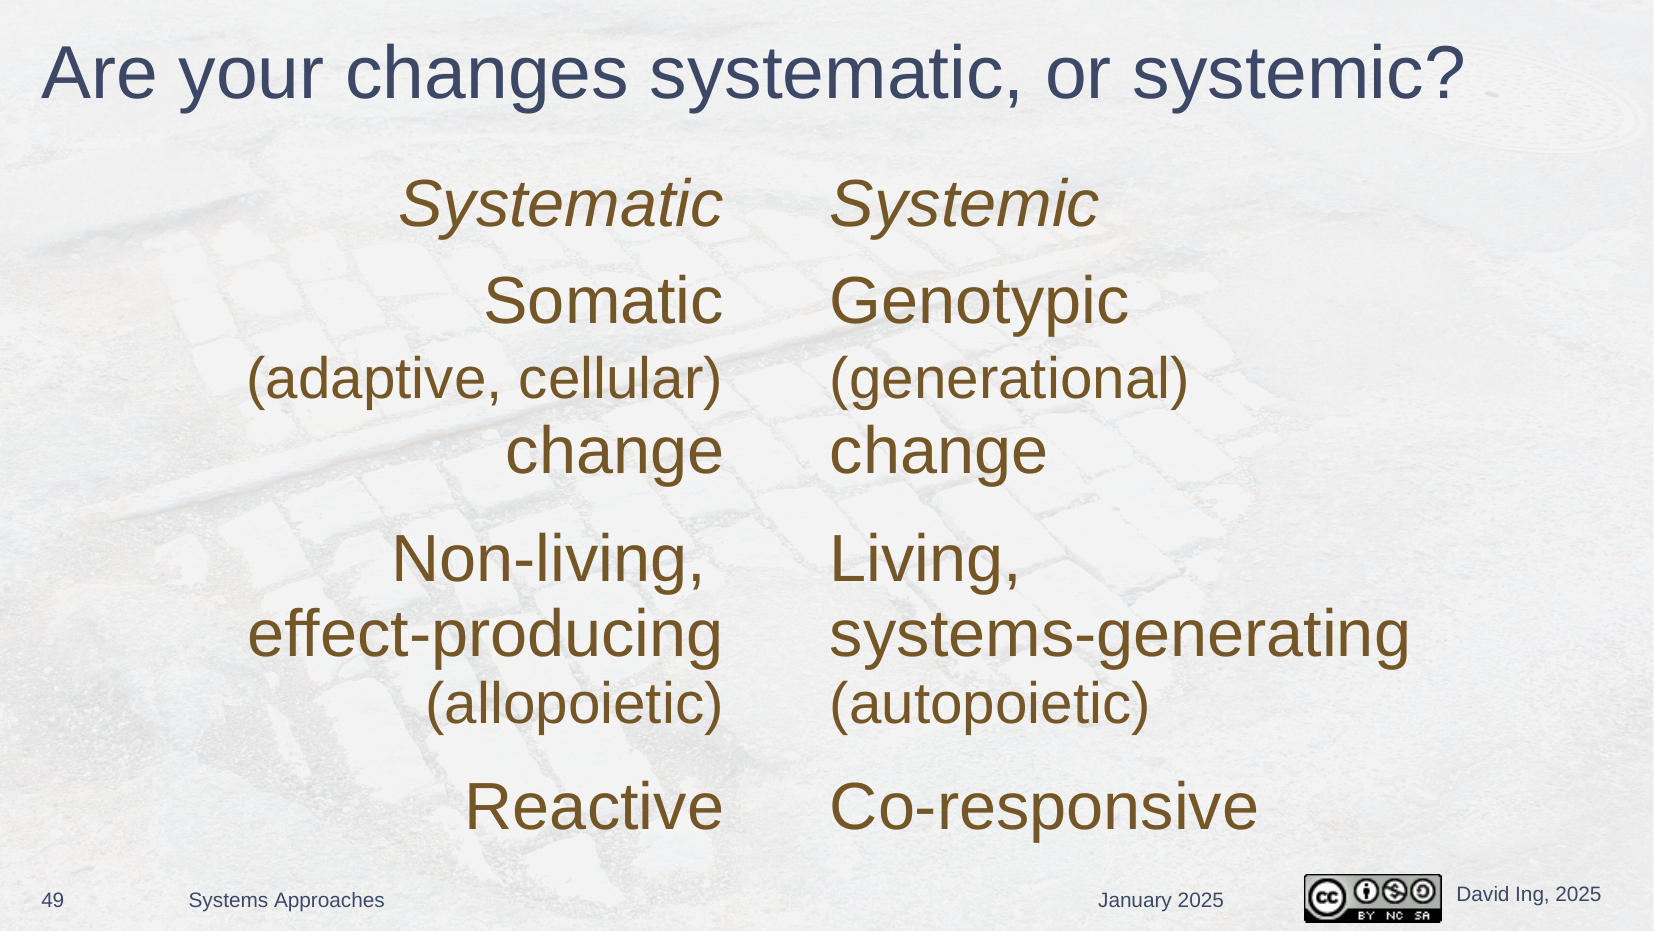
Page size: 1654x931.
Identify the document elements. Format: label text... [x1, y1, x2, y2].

table_cell Genotypic (generational) change [815, 255, 1593, 514]
table_cell Somatic (adaptive, cellular) change [34, 255, 739, 514]
table_cell Living, systems-generating (autopoietic) [815, 514, 1593, 761]
table_header Systemic [815, 158, 1593, 255]
table_cell Non-living, effect-producing (allopoietic) [34, 514, 739, 761]
table_cell [739, 514, 815, 761]
title Are your changes systematic, or systemic? [41, 30, 1613, 126]
table_cell [739, 255, 815, 514]
table_cell Co-responsive [815, 761, 1593, 859]
table_cell Reactive [34, 761, 739, 859]
picture [0, 0, 1654, 931]
table_header [739, 158, 815, 255]
table_header Systematic [34, 158, 739, 255]
table_cell [739, 761, 815, 859]
